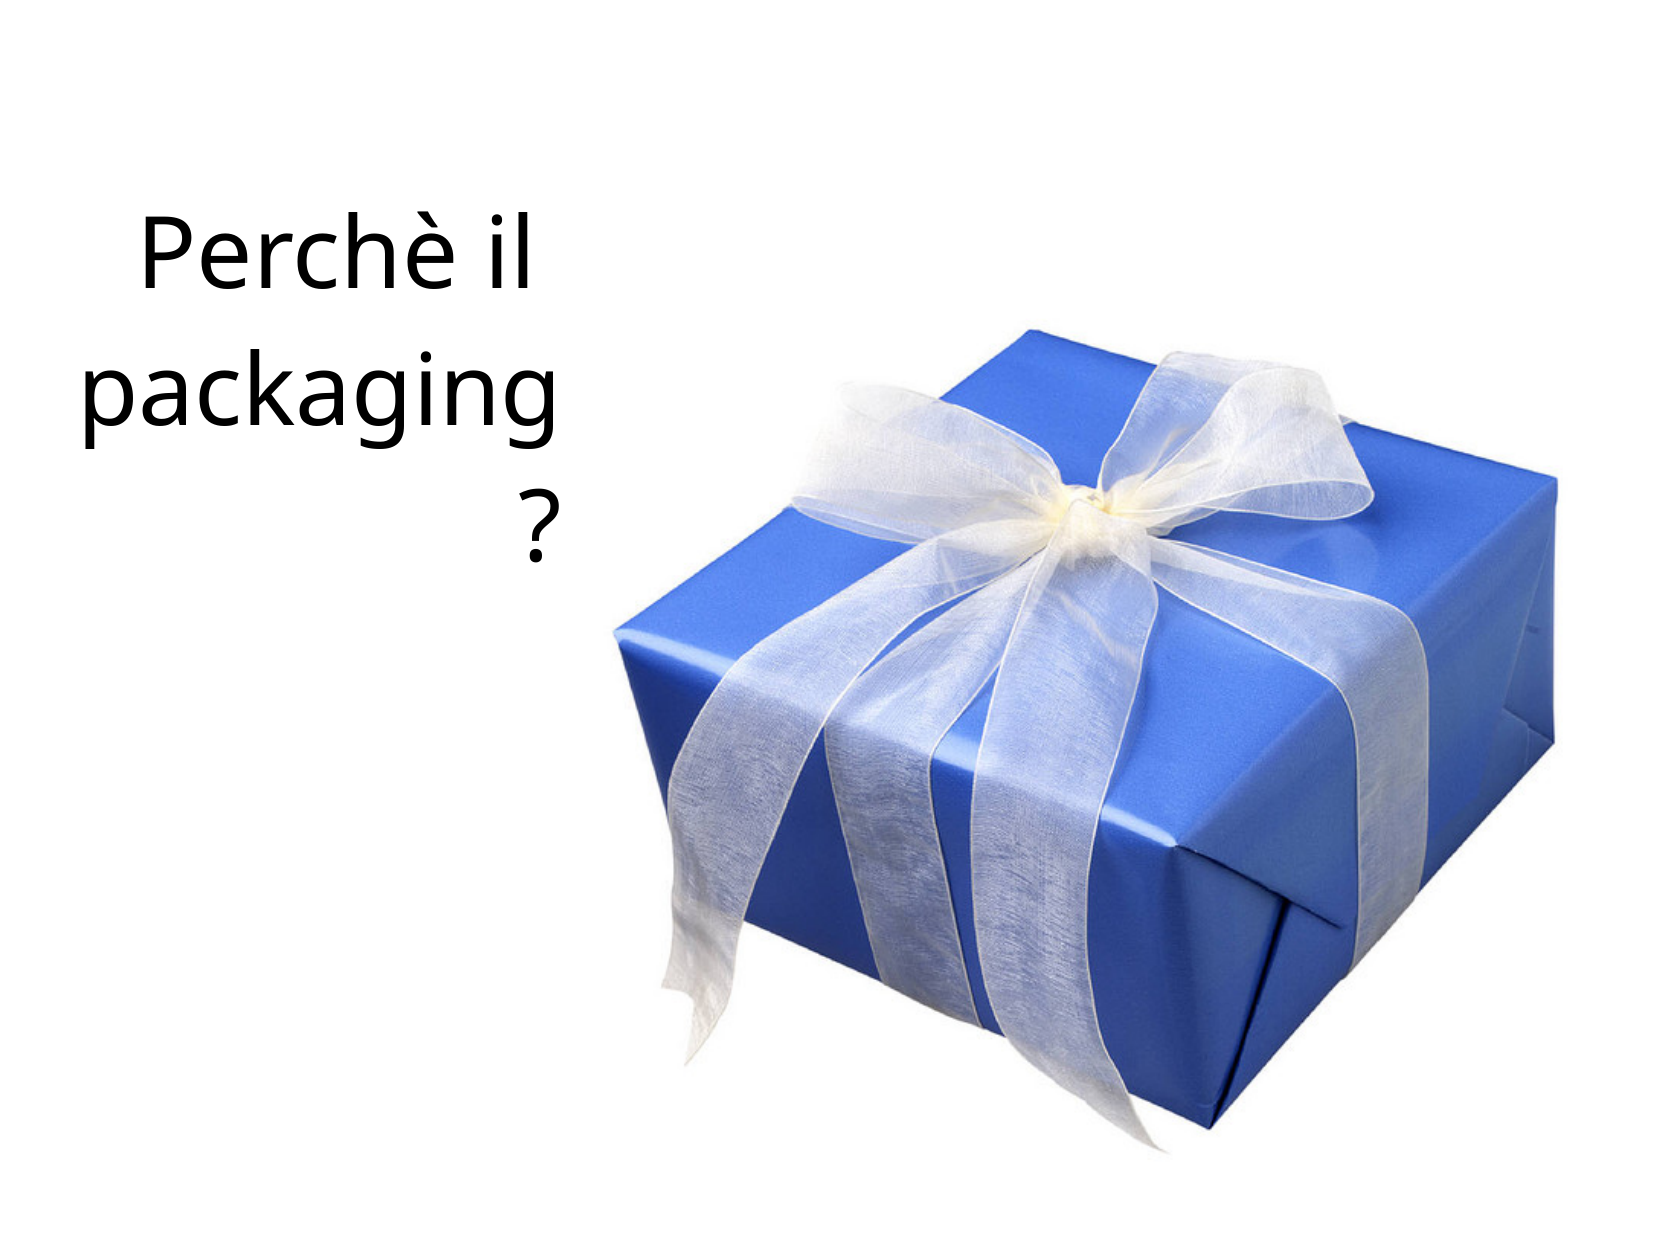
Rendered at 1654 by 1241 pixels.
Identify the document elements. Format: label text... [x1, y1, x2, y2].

text_box Perchè il packaging? [62, 174, 605, 414]
picture [599, 307, 1575, 1163]
